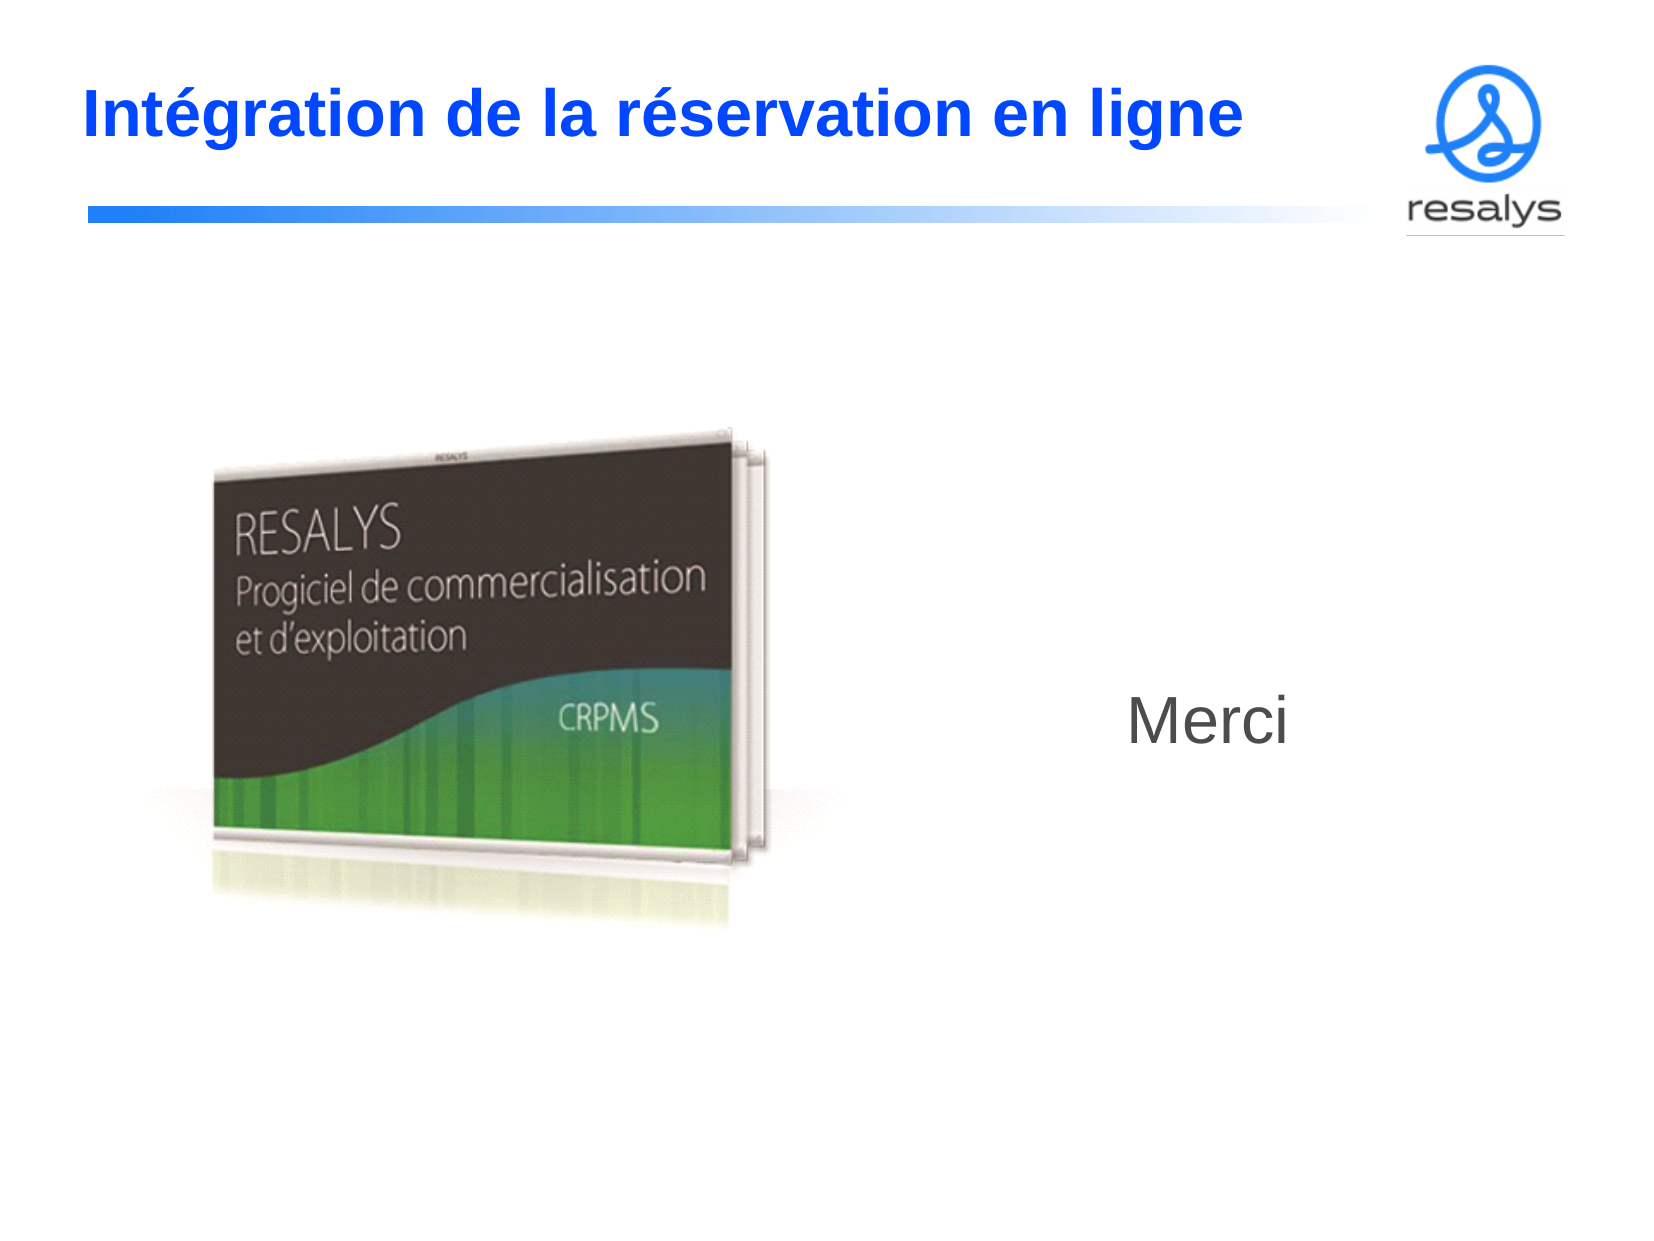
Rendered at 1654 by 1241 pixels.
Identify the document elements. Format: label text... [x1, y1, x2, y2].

title Intégration de la réservation en ligne [82, 49, 1359, 178]
list Merci [845, 265, 1572, 1109]
picture [29, 388, 845, 1004]
picture [88, 58, 1565, 237]
